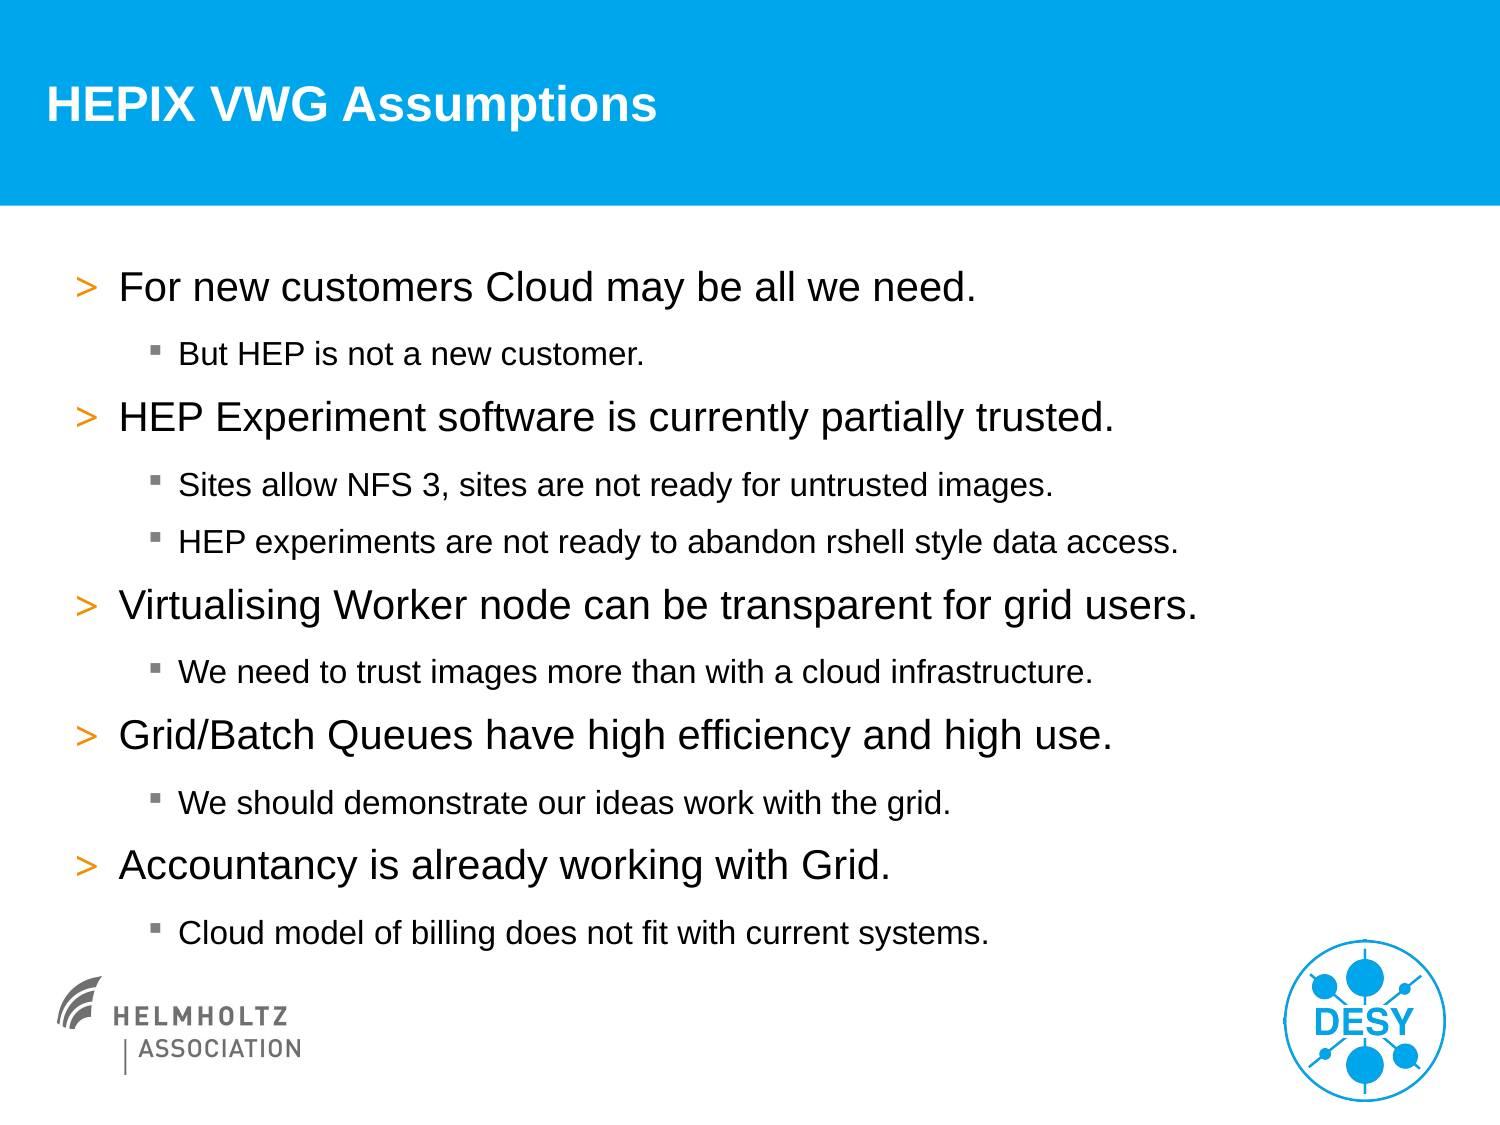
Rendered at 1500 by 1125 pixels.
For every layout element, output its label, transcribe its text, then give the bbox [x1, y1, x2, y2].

picture [1379, 1035, 1446, 1102]
picture [1283, 1027, 1351, 1102]
picture [57, 976, 300, 1075]
picture [1425, 939, 1446, 1007]
title HEPIX VWG Assumptions [46, 0, 1444, 208]
picture [1287, 973, 1443, 1099]
list For new customers Cloud may be all we need. But HEP is not a new customer. HEP Experiment software is currently partially trusted. Sites allow NFS 3, sites are not ready for untrusted images. HEP experiments are not ready to abandon rshell style data access. Virtualising Worker node can be transparent for grid users. We need to trust images more than with a cloud infrastructure. Grid/Batch Queues have high efficiency and high use. We should demonstrate our ideas work with the grid. Accountancy is already working with Grid. Cloud model of billing does not fit with current systems. [75, 263, 1425, 1006]
